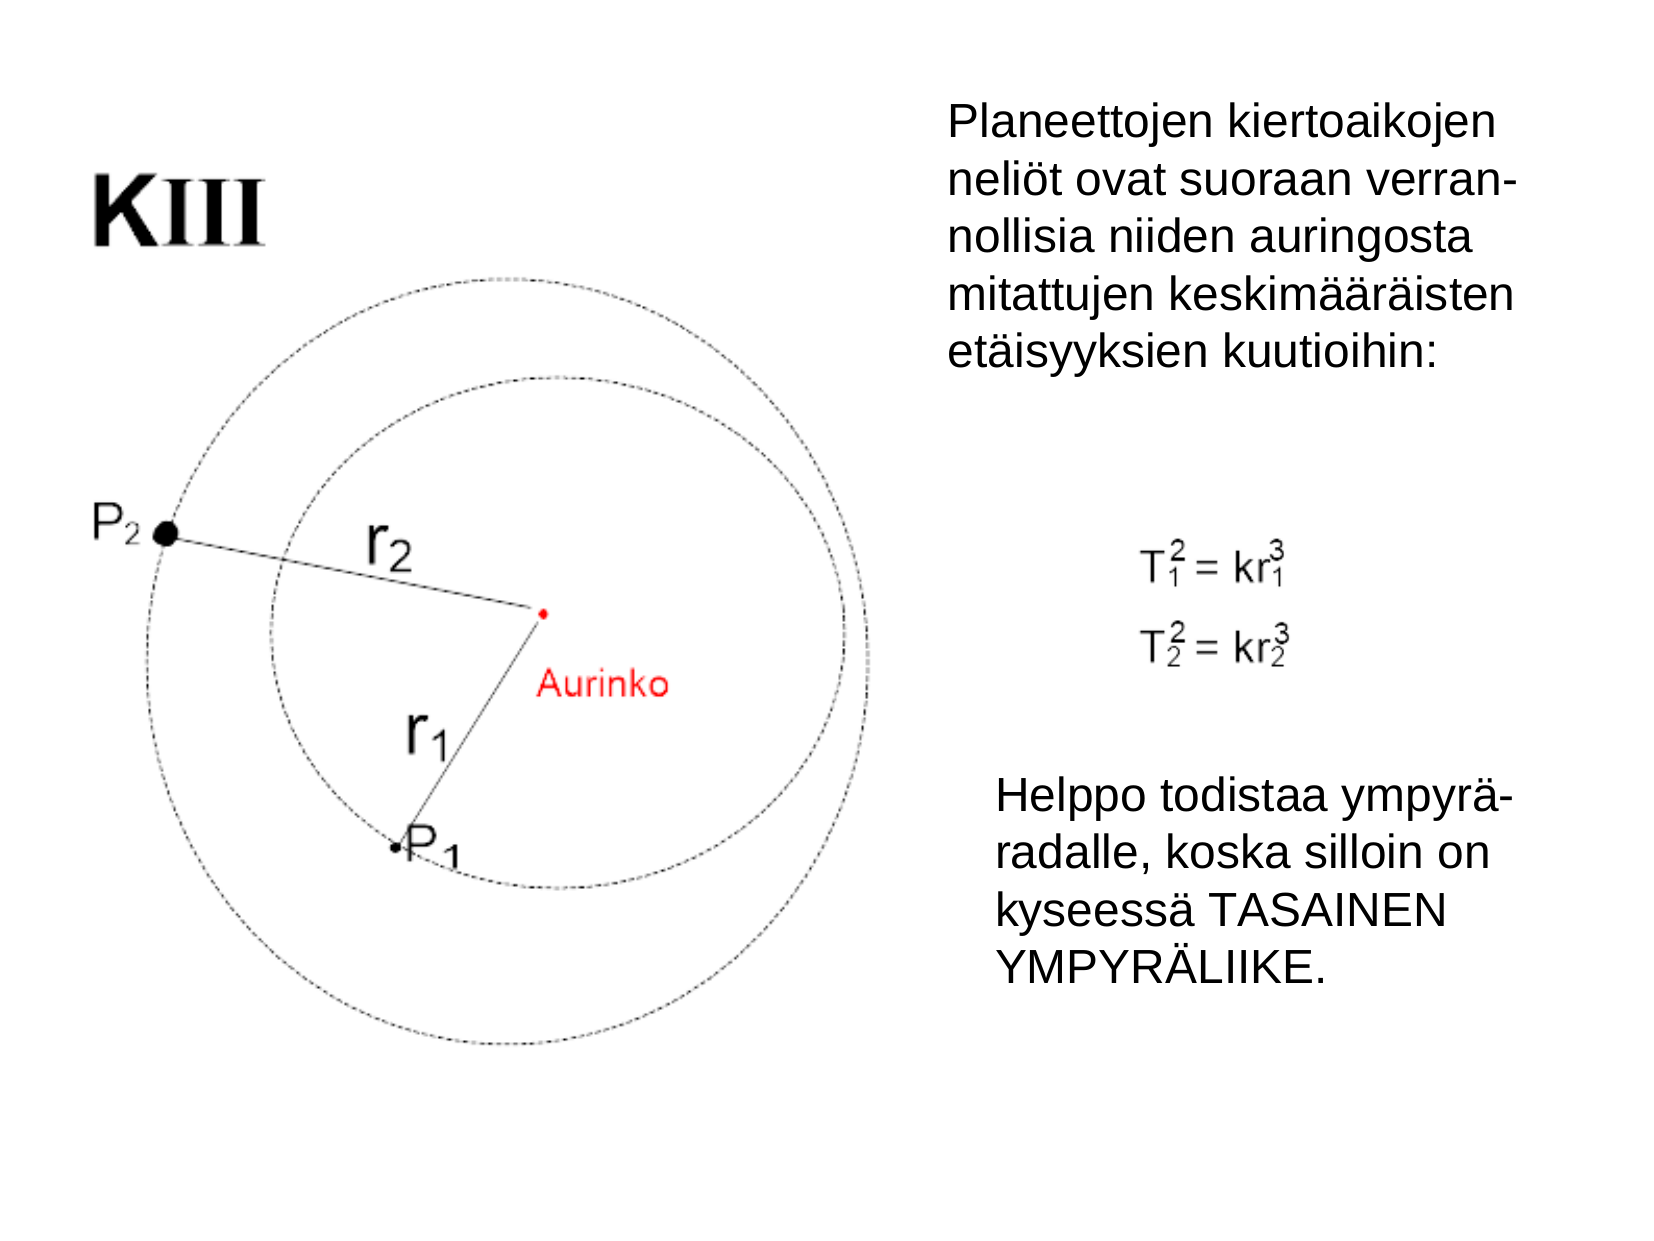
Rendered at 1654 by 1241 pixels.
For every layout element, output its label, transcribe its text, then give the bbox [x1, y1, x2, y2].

picture [24, 61, 910, 1087]
text_box Helppo todistaa ympyrä-radalle, koska silloin on kyseessä TASAINEN YMPYRÄLIIKE. [980, 755, 1556, 1001]
text_box Planeettojen kiertoaikojen neliöt ovat suoraan verran-nollisia niiden auringosta mitattujen keskimääräisten etäisyyksien kuutioihin: [933, 82, 1630, 385]
picture [1110, 489, 1321, 709]
